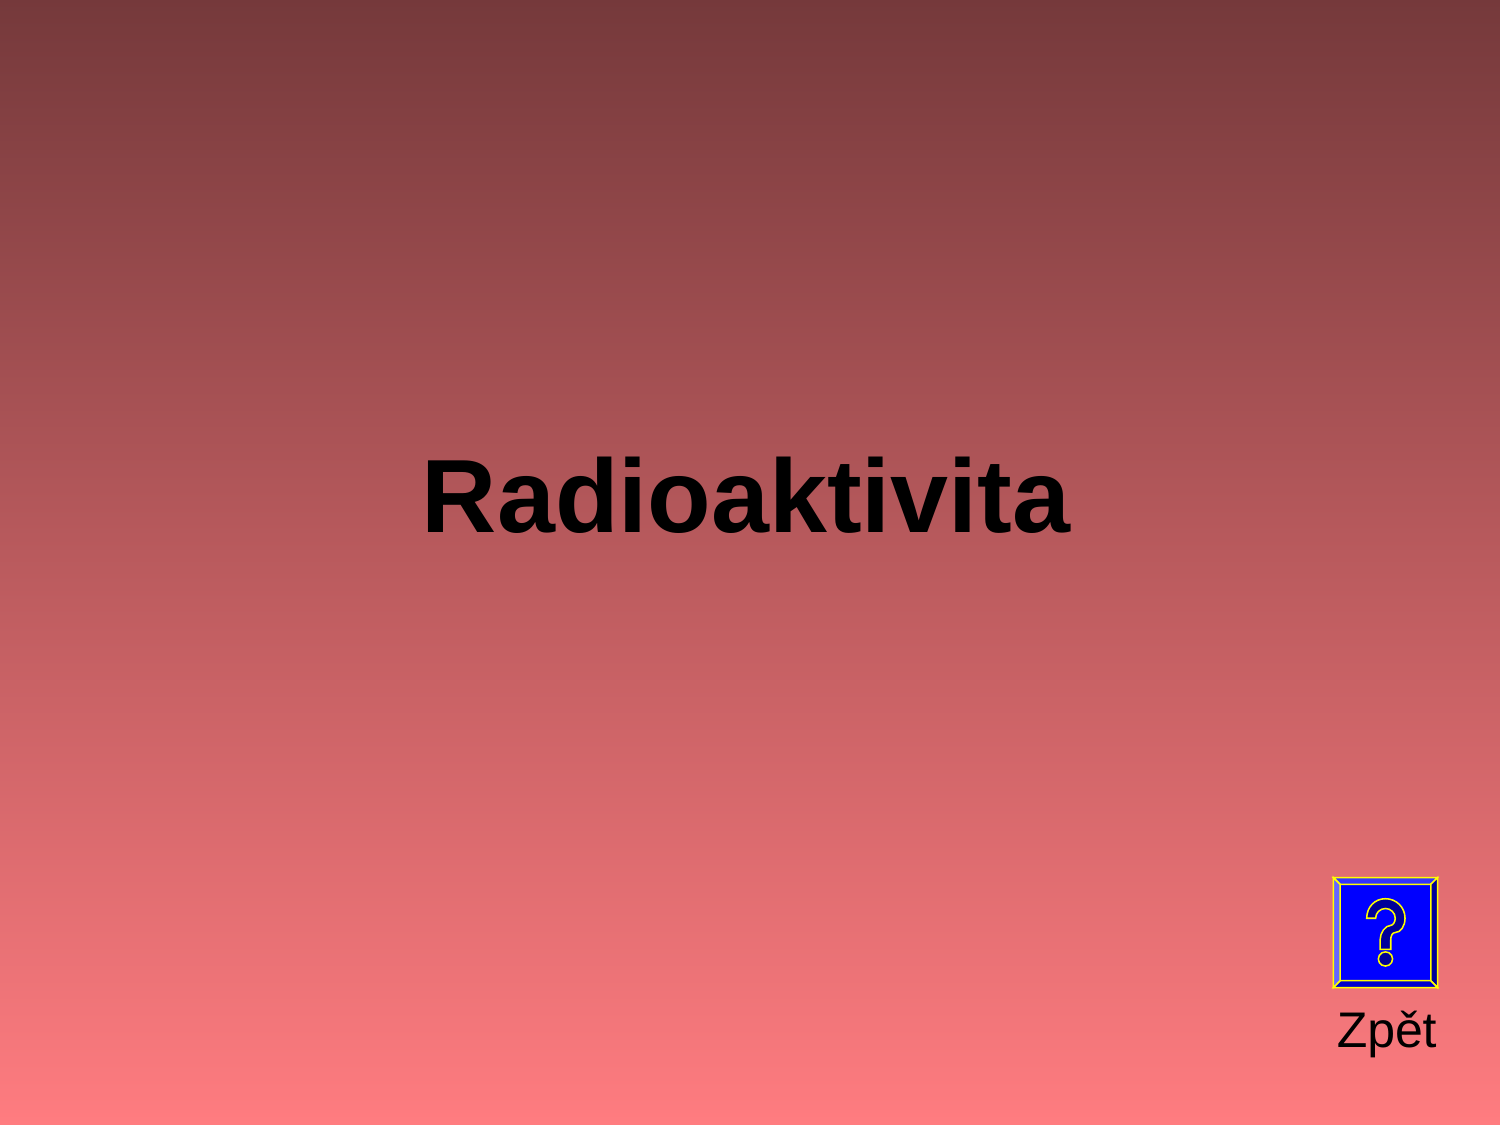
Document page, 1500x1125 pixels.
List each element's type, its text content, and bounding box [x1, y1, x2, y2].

text_box Zpět [1274, 990, 1500, 1066]
text_box [1334, 877, 1438, 988]
text_box Radioaktivita [55, 420, 1438, 562]
